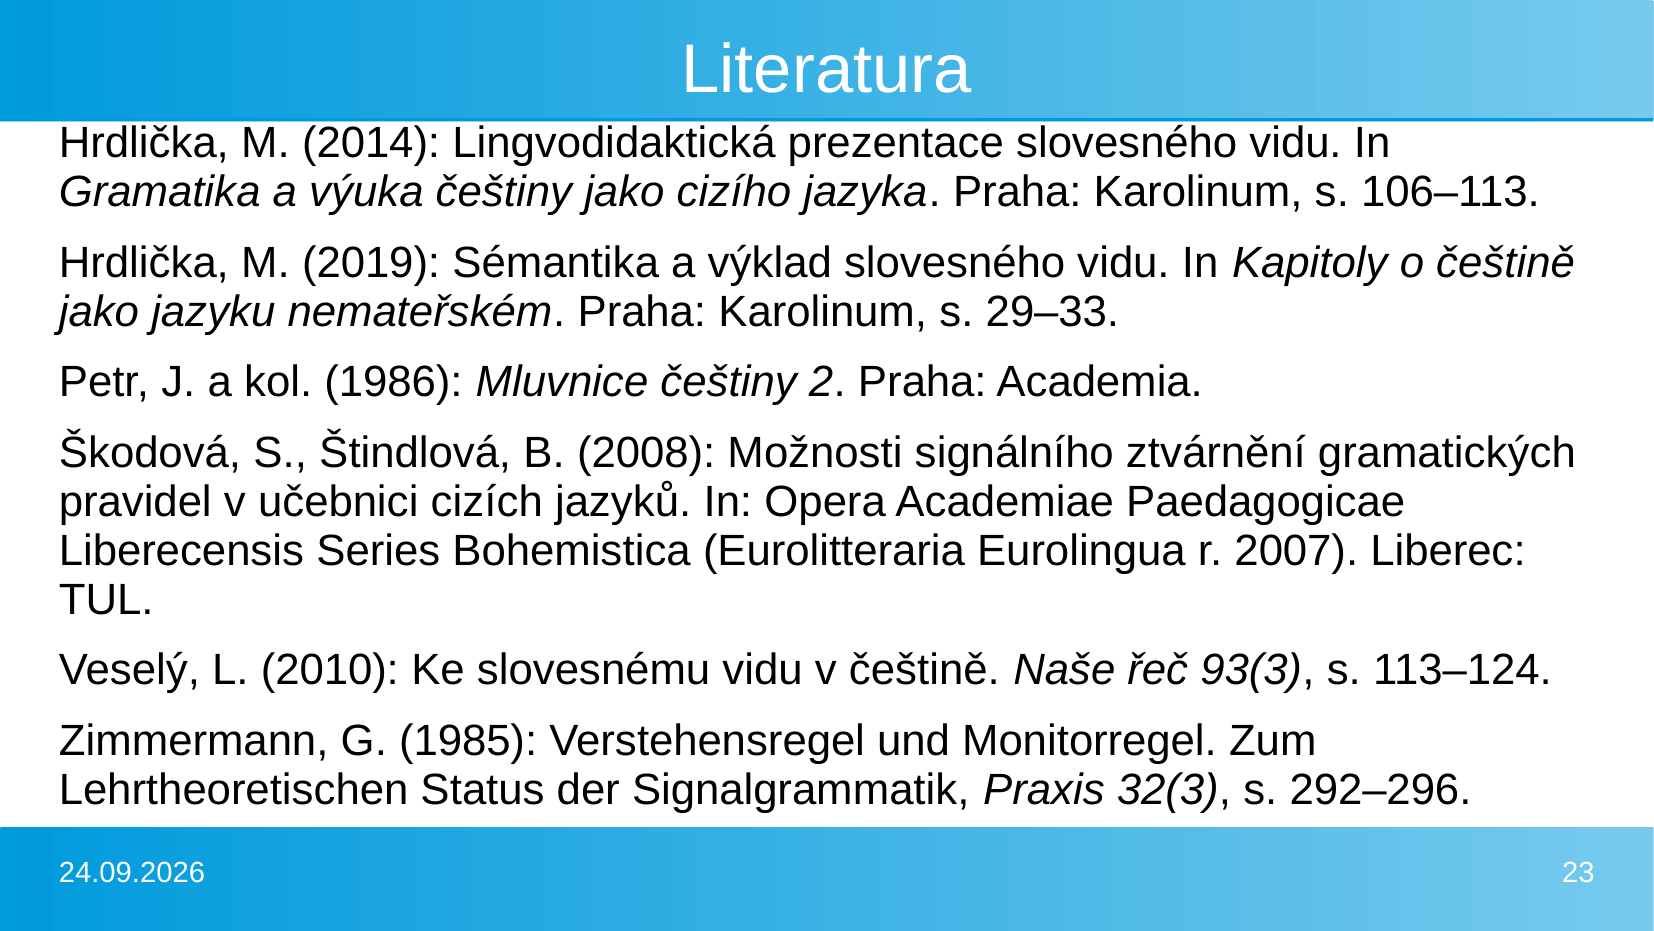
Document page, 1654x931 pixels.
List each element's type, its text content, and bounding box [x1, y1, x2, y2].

title Literatura [59, 29, 1595, 108]
list Hrdlička, M. (2014): Lingvodidaktická prezentace slovesného vidu. In Gramatika a výuka češtiny jako cizího jazyka. Praha: Karolinum, s. 106–113. Hrdlička, M. (2019): Sémantika a výklad slovesného vidu. In Kapitoly o češtině jako jazyku nemateřském. Praha: Karolinum, s. 29–33. Petr, J. a kol. (1986): Mluvnice češtiny 2. Praha: Academia. Škodová, S., Štindlová, B. (2008): Možnosti signálního ztvárnění gramatických pravidel v učebnici cizích jazyků. In: Opera Academiae Paedagogicae Liberecensis Series Bohemistica (Eurolitteraria Eurolingua r. 2007). Liberec: TUL. Veselý, L. (2010): Ke slovesnému vidu v češtině. Naše řeč 93(3), s. 113–124. Zimmermann, G. (1985): Verstehensregel und Monitorregel. Zum Lehrtheoretischen Status der Signalgrammatik, Praxis 32(3), s. 292–296. [59, 118, 1595, 709]
